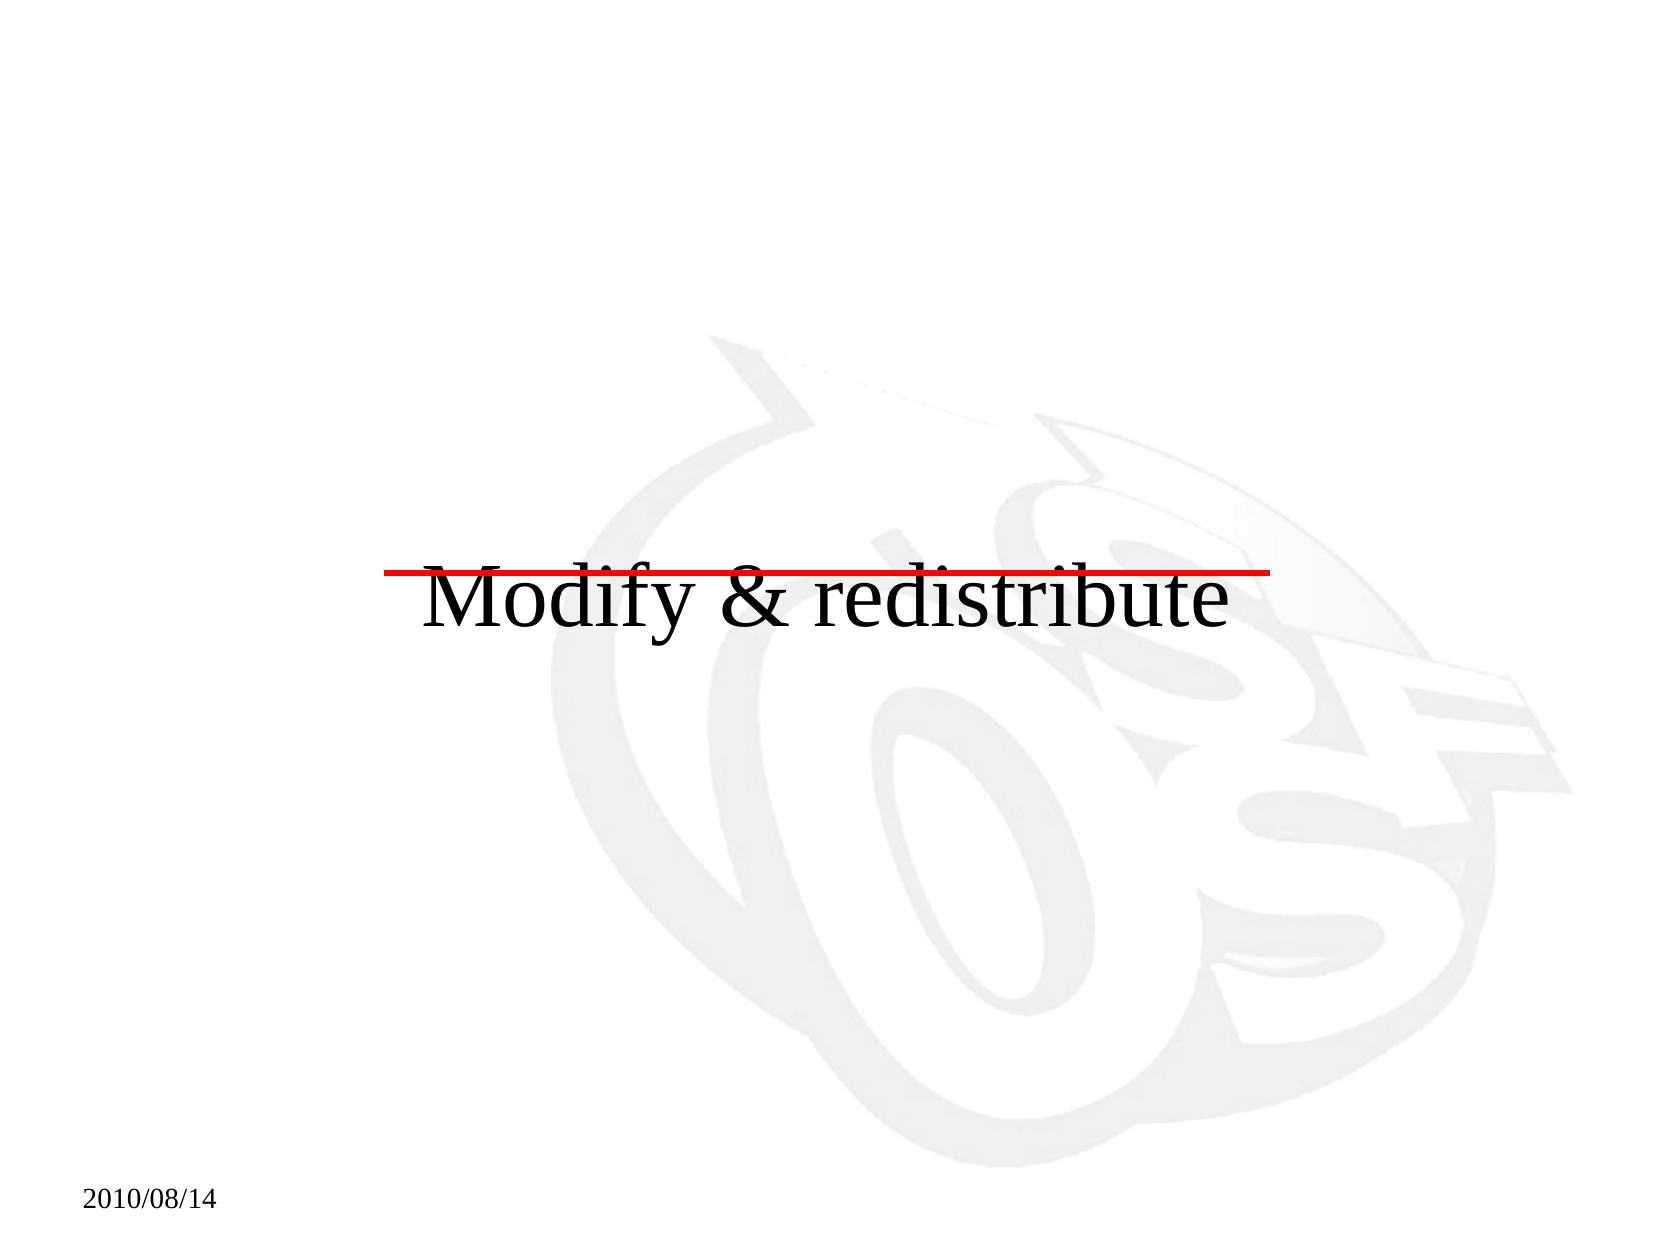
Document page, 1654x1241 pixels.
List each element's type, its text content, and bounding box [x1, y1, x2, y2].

picture [551, 331, 1577, 1170]
title Modify & redistribute [177, 431, 1477, 709]
